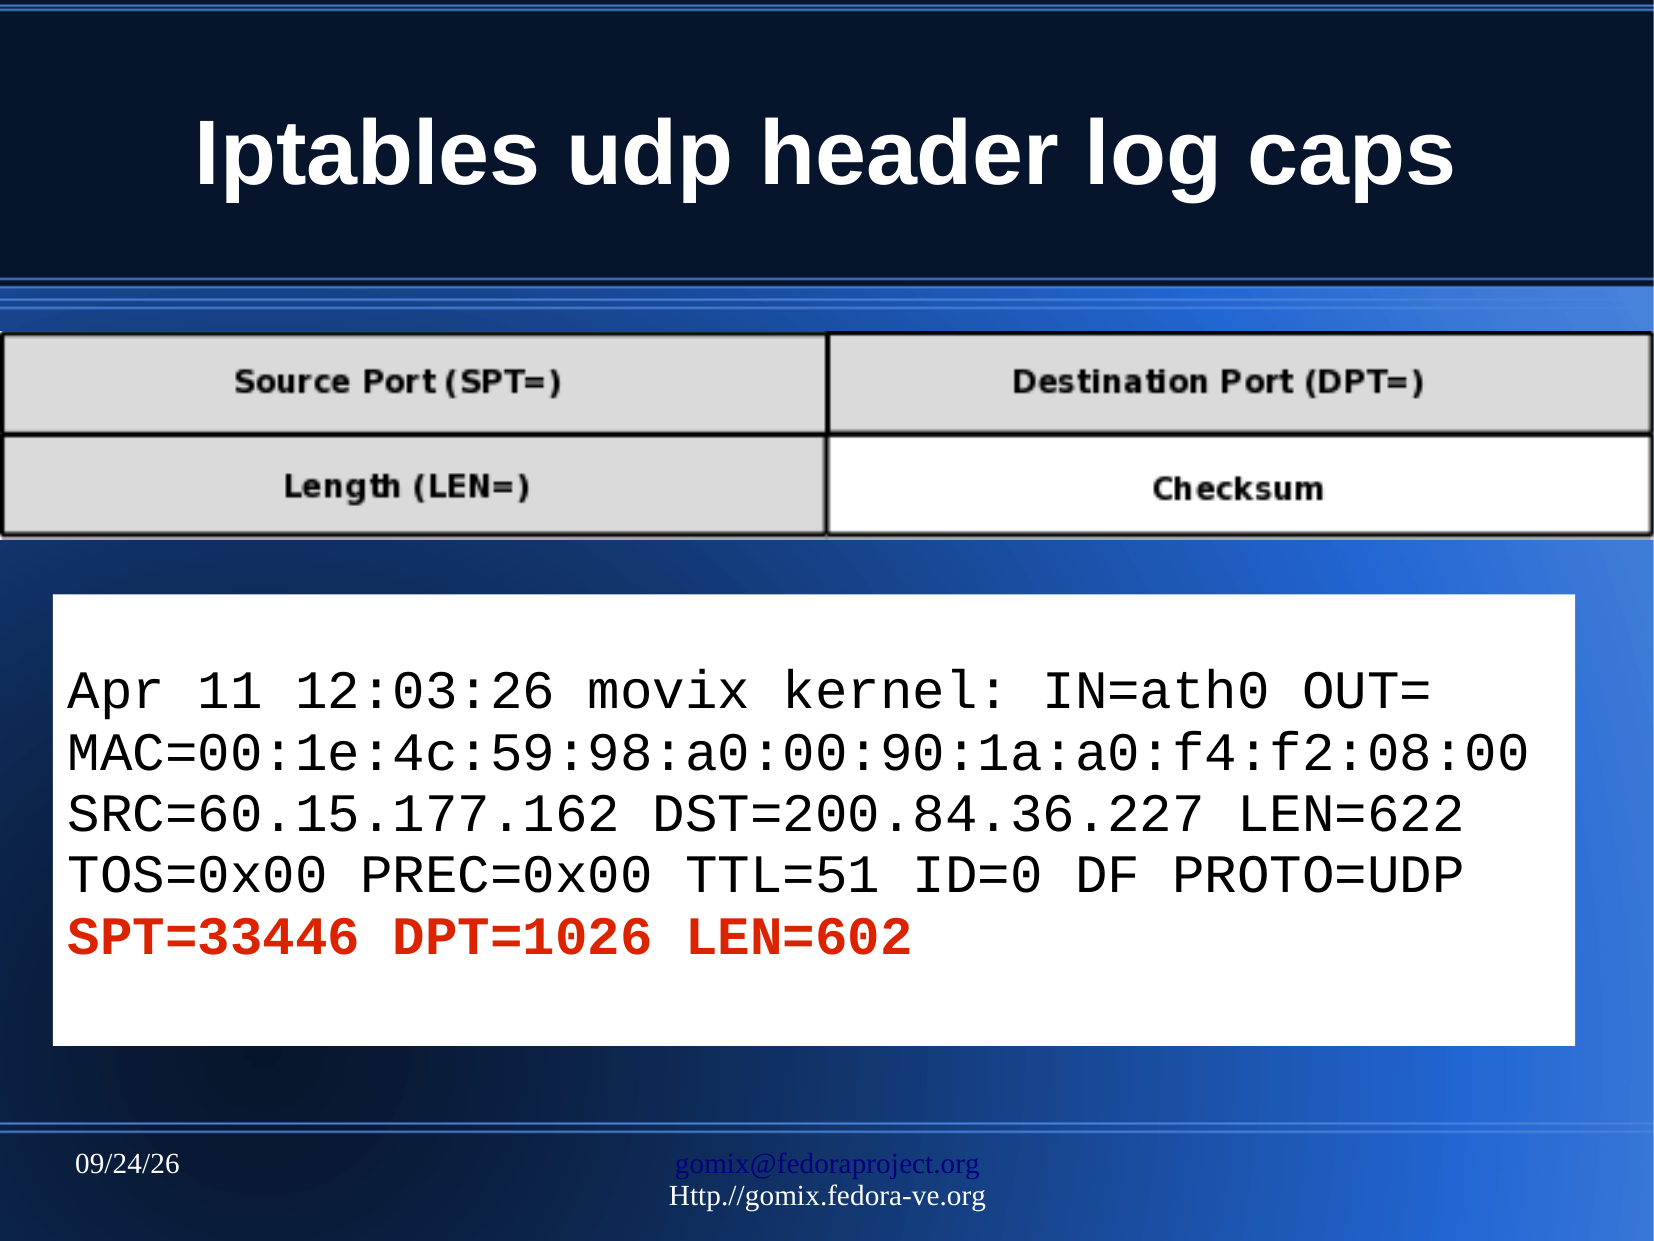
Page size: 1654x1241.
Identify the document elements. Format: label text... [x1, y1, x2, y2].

title Iptables udp header log caps [82, 49, 1571, 257]
text_box Apr 11 12:03:26 movix kernel: IN=ath0 OUT= MAC=00:1e:4c:59:98:a0:00:90:1a:a0:f4:f2:08:00 SRC=60.15.177.162 DST=200.84.36.227 LEN=622 TOS=0x00 PREC=0x00 TTL=51 ID=0 DF PROTO=UDP SPT=33446 DPT=1026 LEN=602 [52, 594, 1576, 1046]
picture [0, 0, 1654, 1241]
